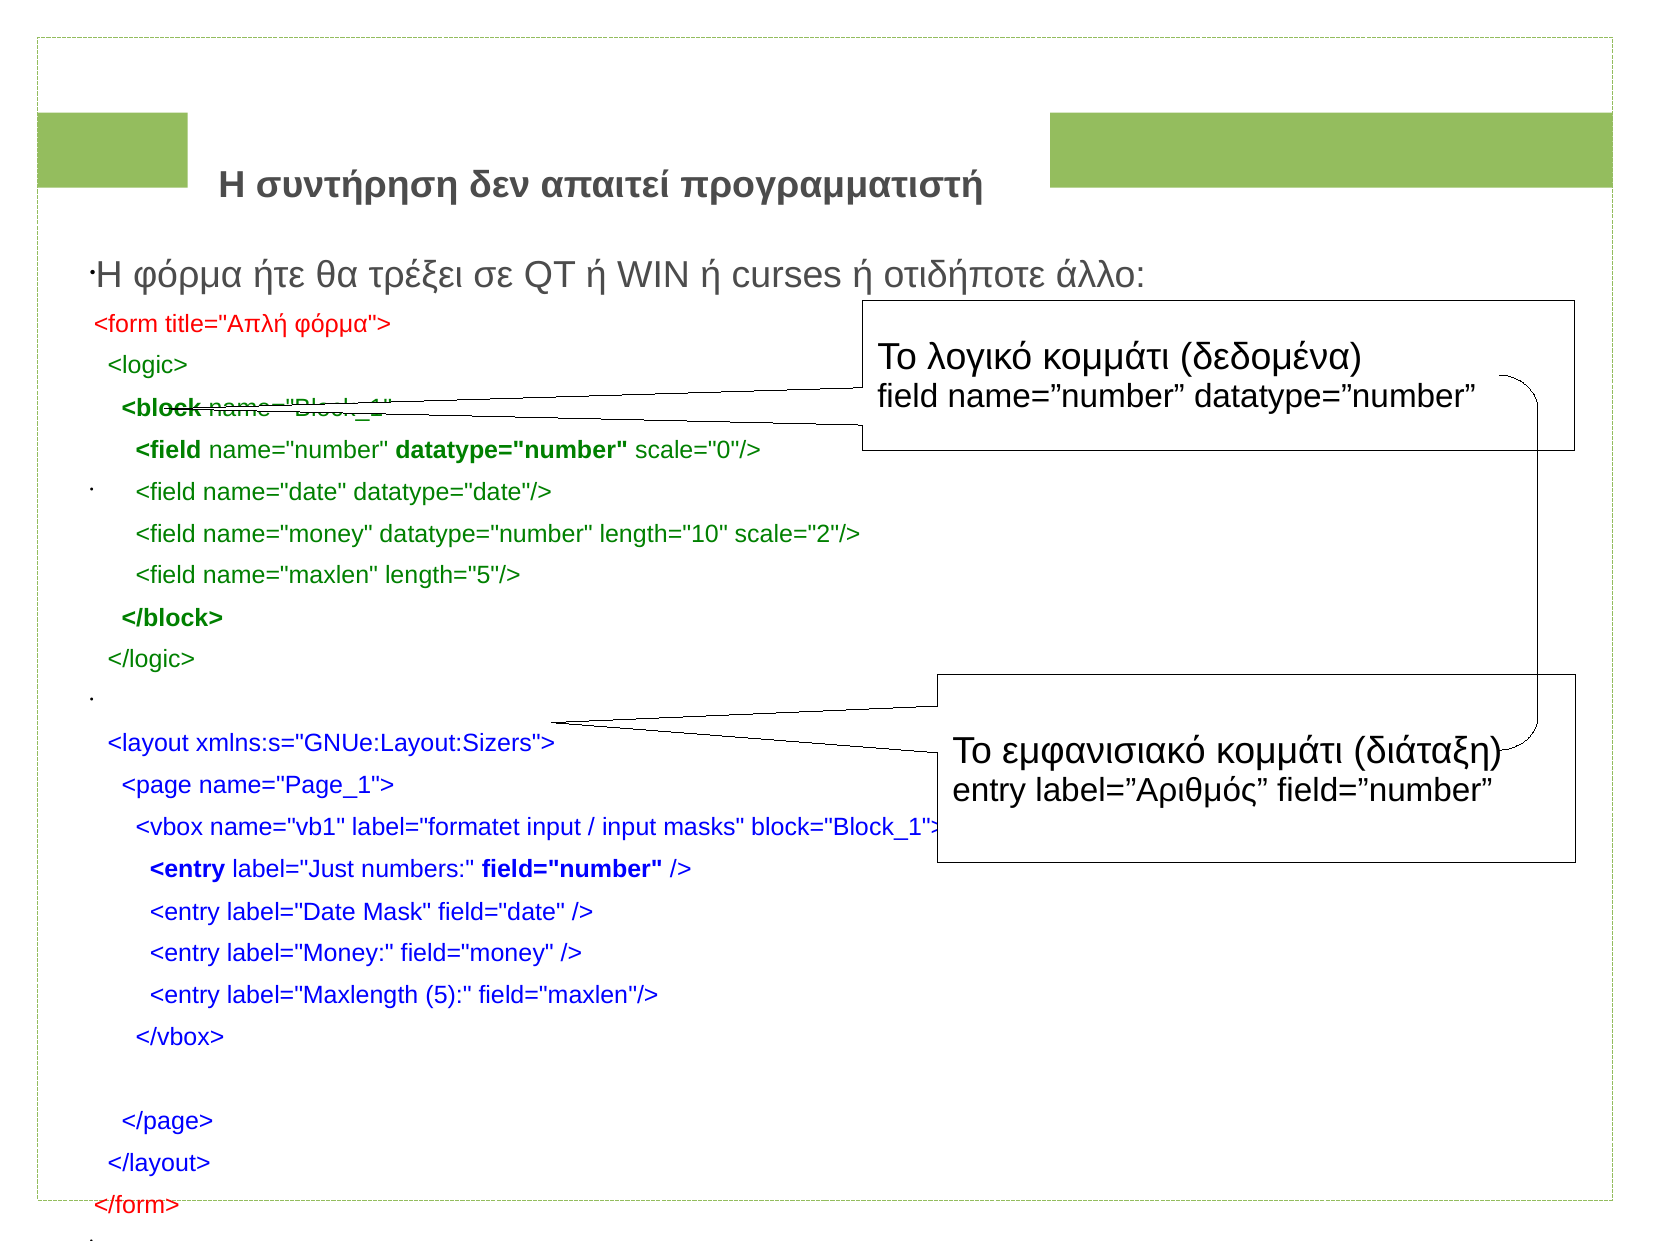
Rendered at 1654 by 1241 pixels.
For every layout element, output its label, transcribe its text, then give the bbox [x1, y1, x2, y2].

text_box Το εμφανισιακό κομμάτι (διάταξη) entry label=”Αριθμός” field=”number” [551, 674, 1576, 863]
text_box Η συντήρηση δεν απαιτεί προγραμματιστή [203, 134, 1126, 192]
text_box [37, 112, 188, 188]
text_box Το λογικό κομμάτι (δεδομένα) field name=”number” datatype=”number” [164, 300, 1575, 451]
text_box Η φόρμα ήτε θα τρέξει σε QT ή WIN ή curses ή οτιδήποτε άλλο: <form title="Απλή φόρμα"> <logic> <block name="Block_1"> <field name="number" datatype="number" scale="0"/> <field name="date" datatype="date"/> <field name="money" datatype="number" length="10" scale="2"/> <field name="maxlen" length="5"/> </block> </logic> <layout xmlns:s="GNUe:Layout:Sizers"> <page name="Page_1"> <vbox name="vb1" label="formatet input / input masks" block="Block_1"> <entry label="Just numbers:" field="number" /> <entry label="Date Mask" field="date" /> <entry label="Money:" field="money" /> <entry label="Maxlength (5):" field="maxlen"/> </vbox> </page> </layout> </form> [75, 225, 1576, 1238]
text_box [1050, 112, 1613, 188]
